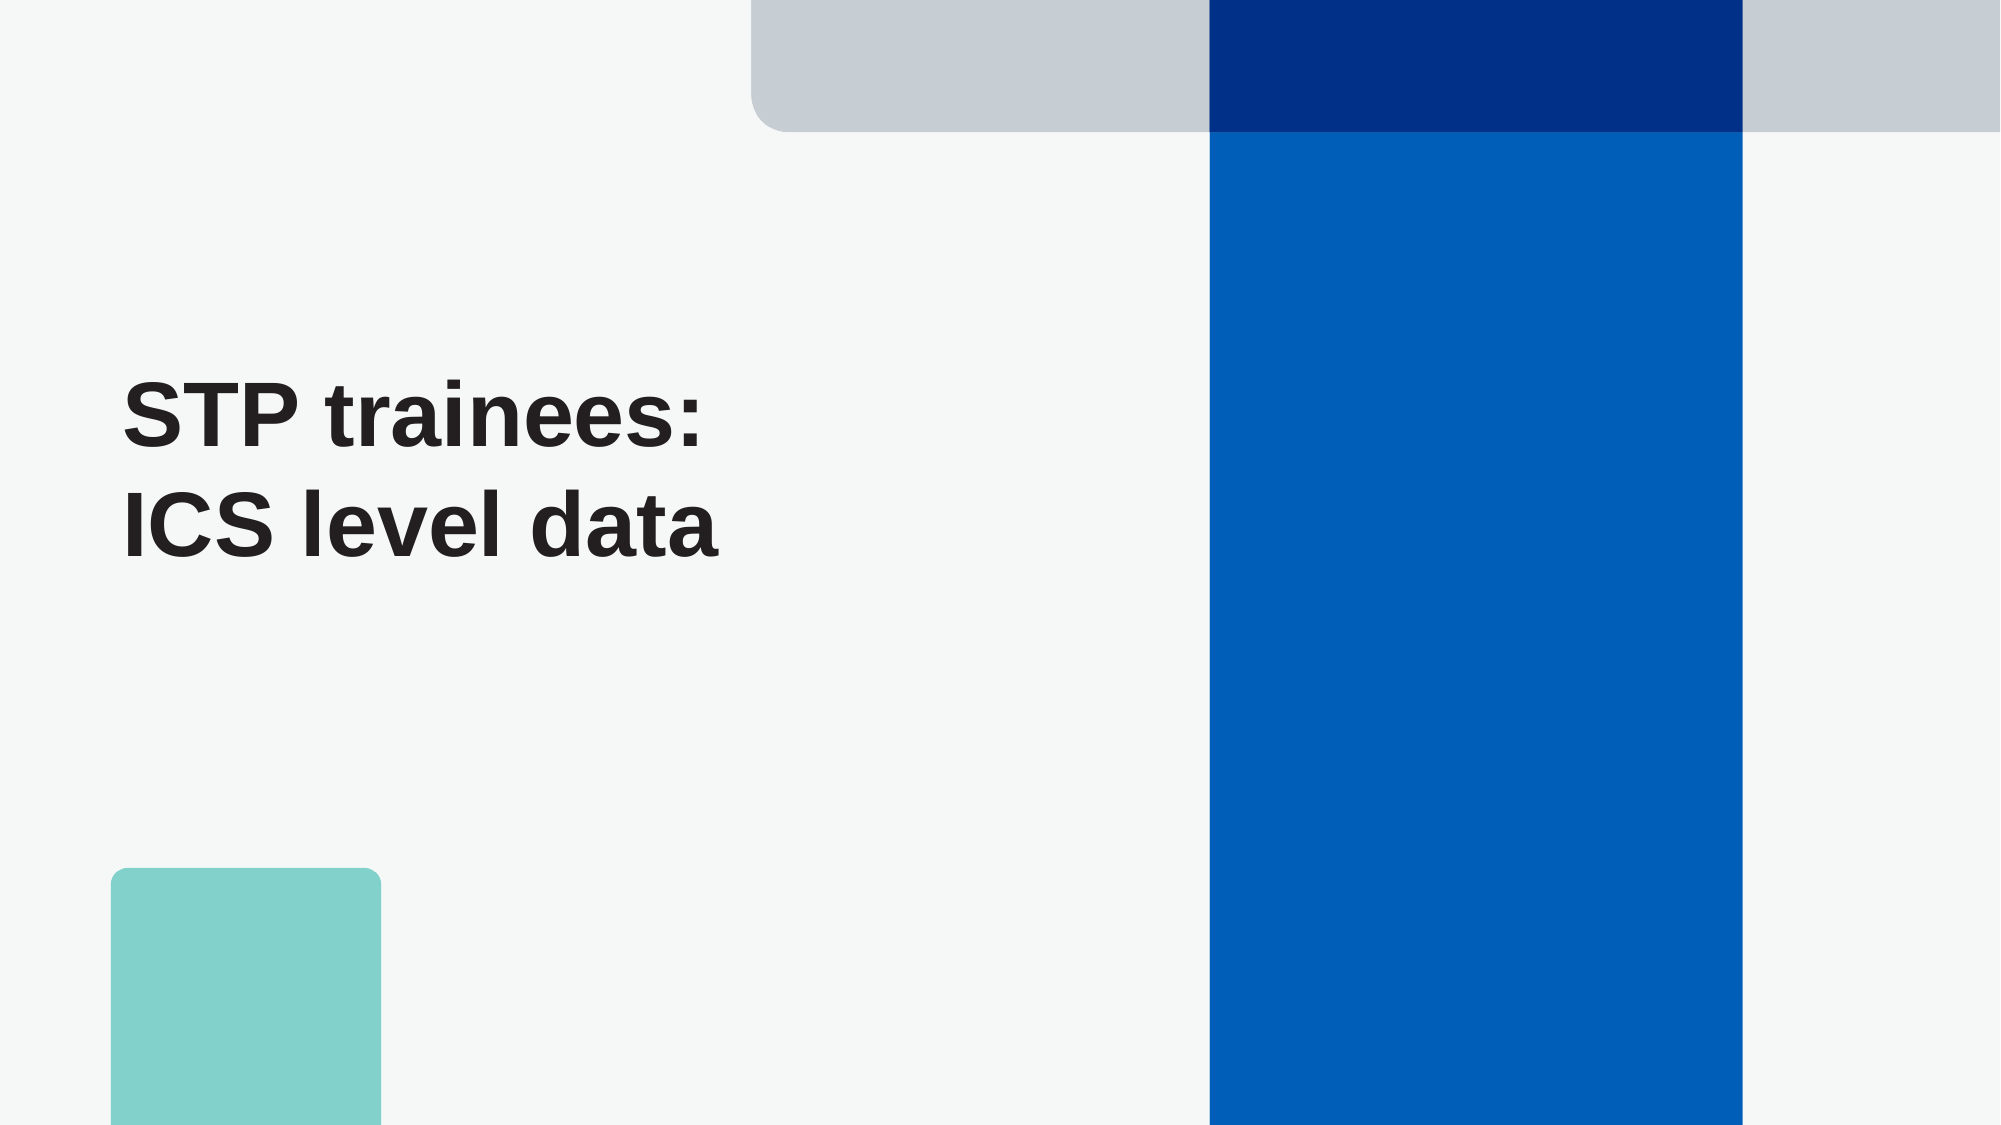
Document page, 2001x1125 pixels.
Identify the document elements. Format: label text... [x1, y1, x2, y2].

title STP trainees: ICS level data [122, 355, 1188, 573]
